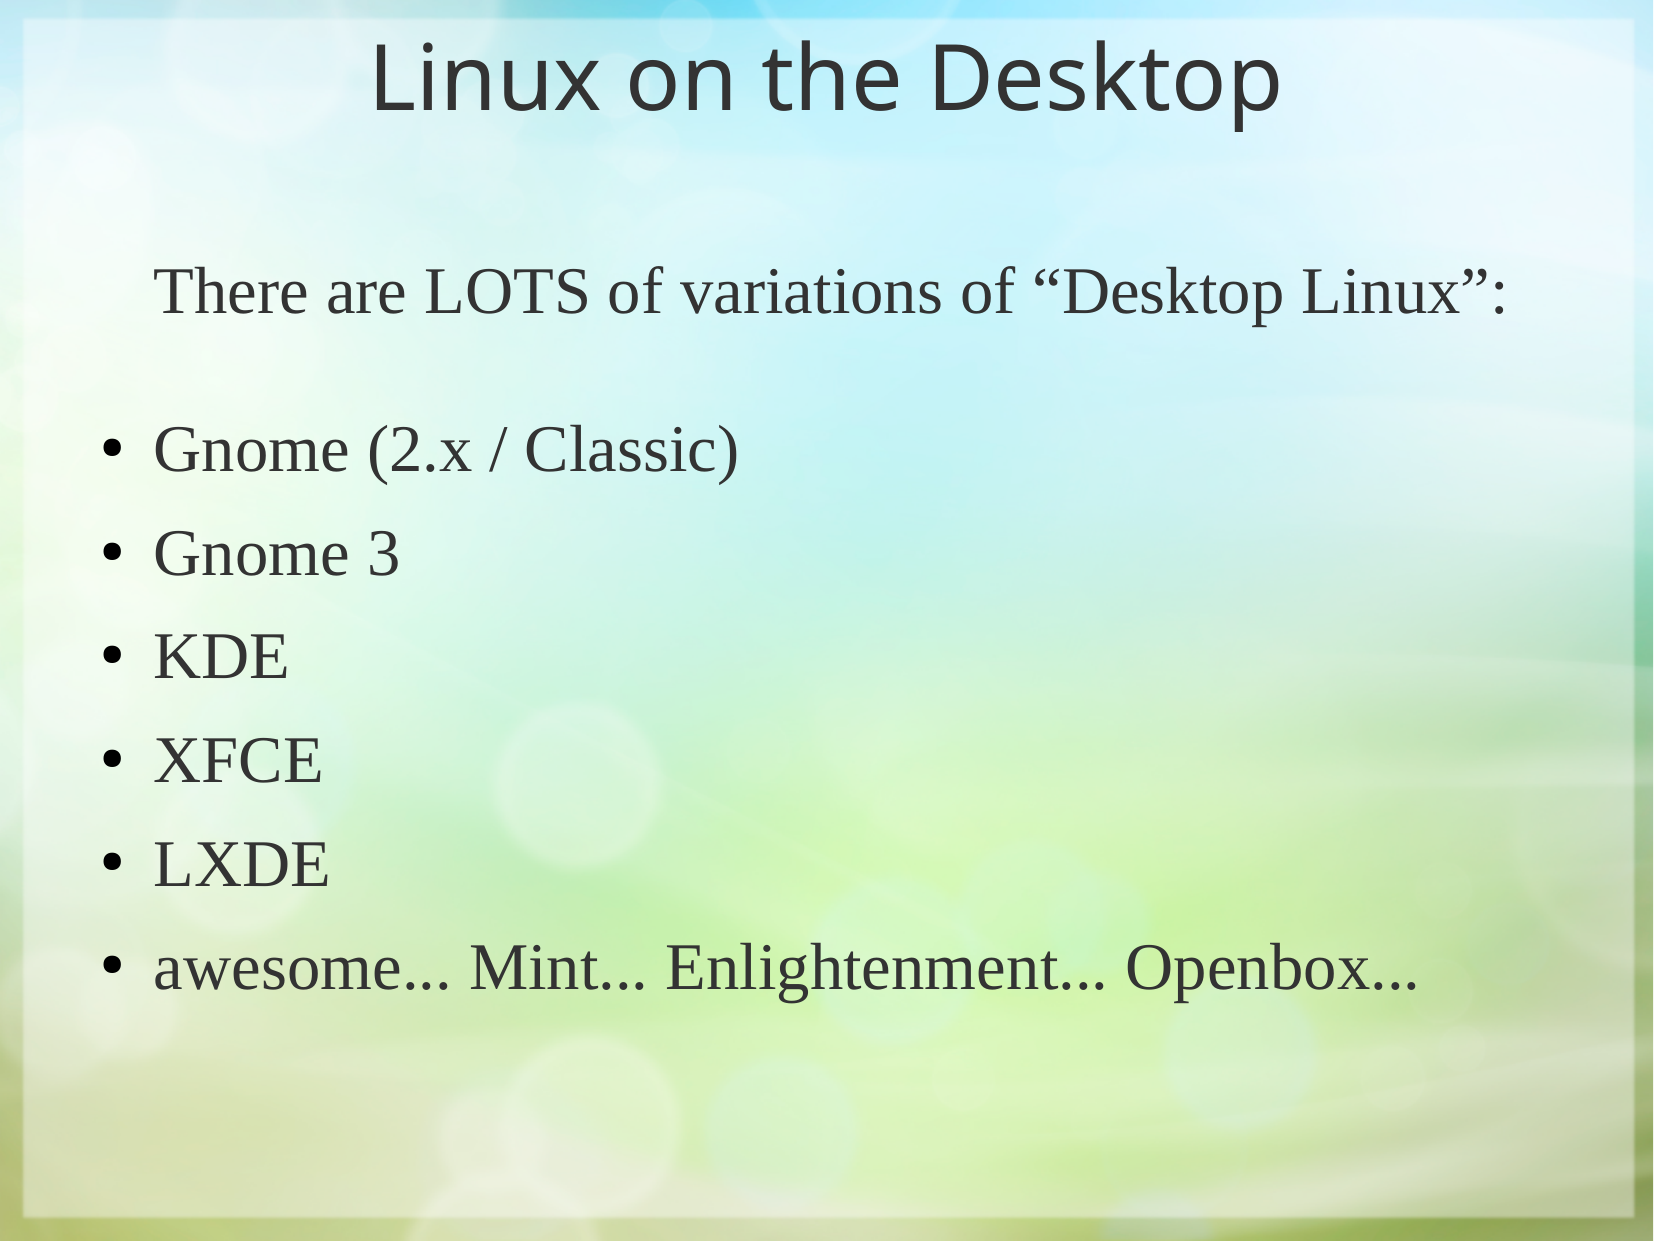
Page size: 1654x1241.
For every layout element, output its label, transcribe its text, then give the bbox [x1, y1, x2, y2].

picture [0, 0, 1654, 1241]
title Linux on the Desktop [82, 0, 1571, 150]
list There are LOTS of variations of “Desktop Linux”: Gnome (2.x / Classic) Gnome 3 KDE XFCE LXDE awesome... Mint... Enlightenment... Openbox... [82, 150, 1571, 1212]
